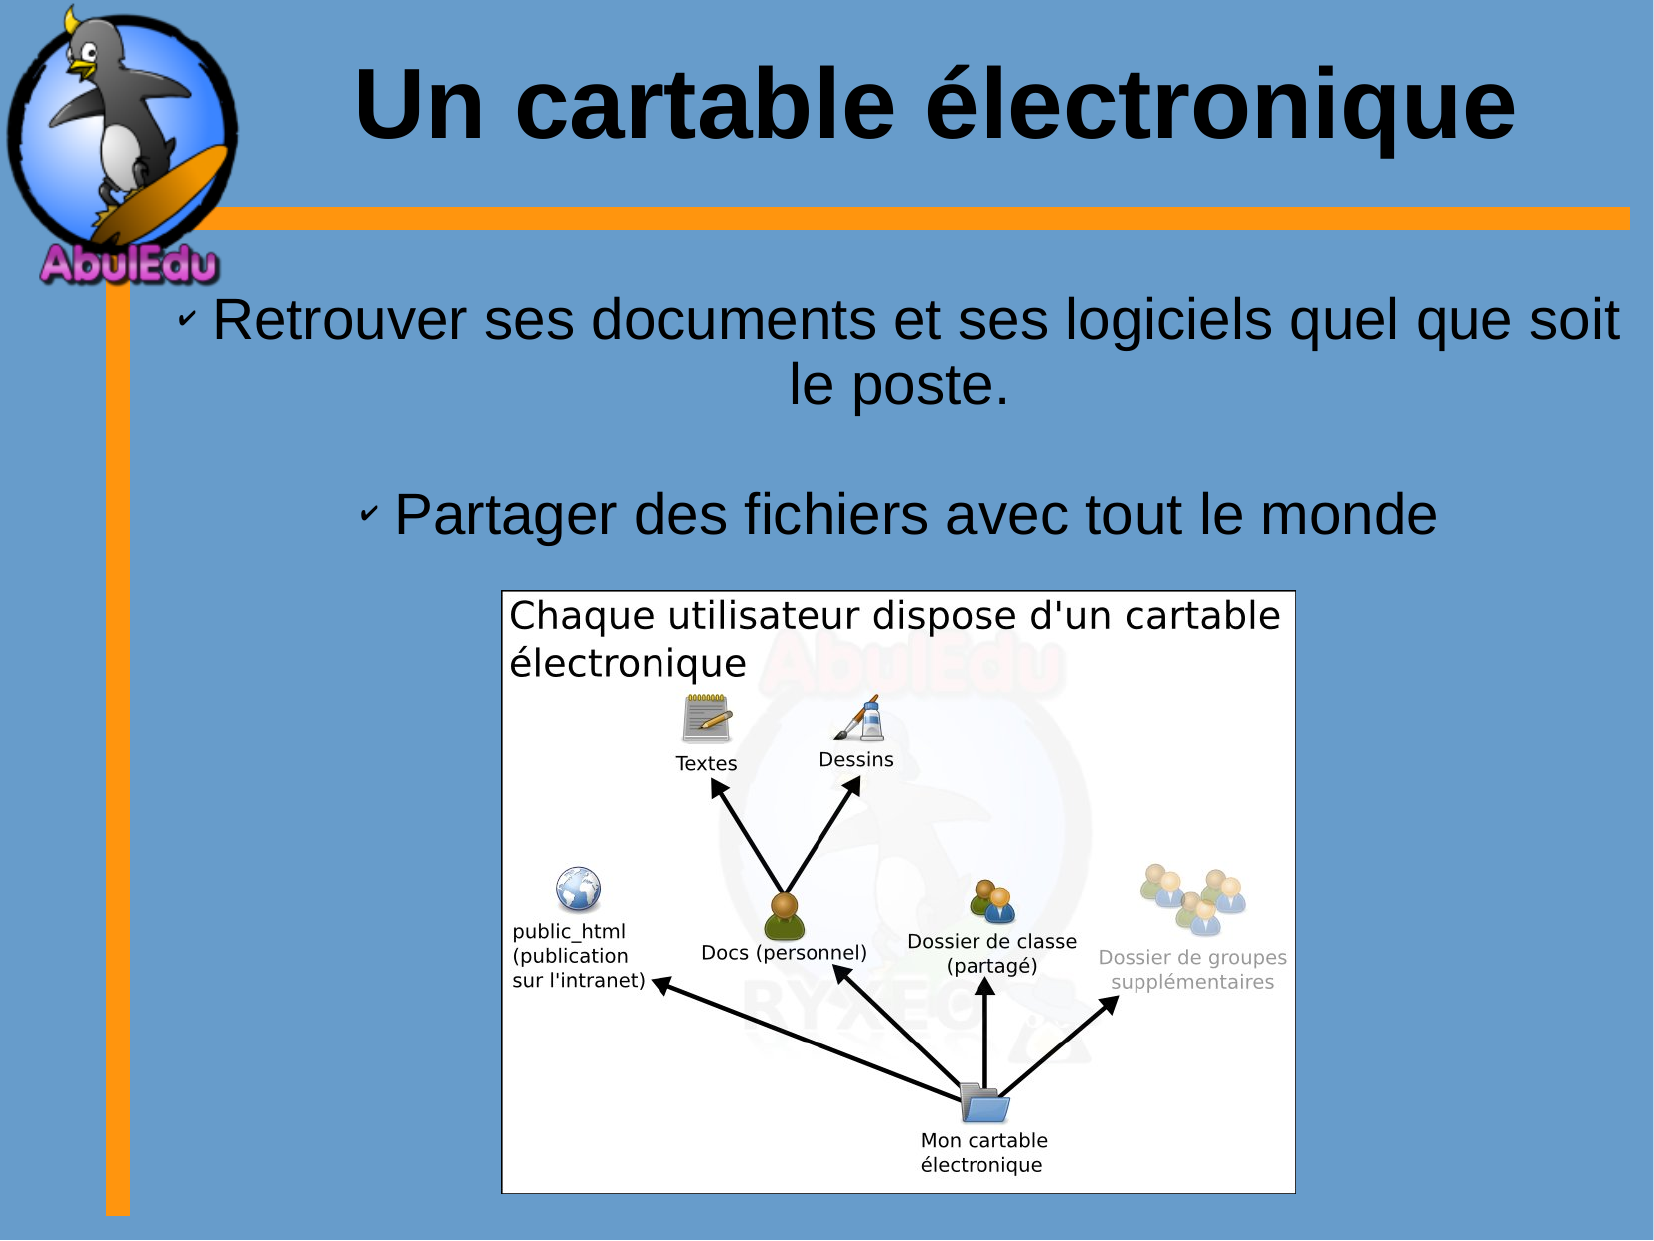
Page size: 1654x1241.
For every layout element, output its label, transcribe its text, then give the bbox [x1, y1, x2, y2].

picture [501, 590, 1296, 1194]
picture [0, 0, 248, 292]
title Un cartable électronique [248, 0, 1636, 208]
subtitle Retrouver ses documents et ses logiciels quel que soit le poste. Partager des fichiers avec tout le monde [177, 213, 1625, 621]
